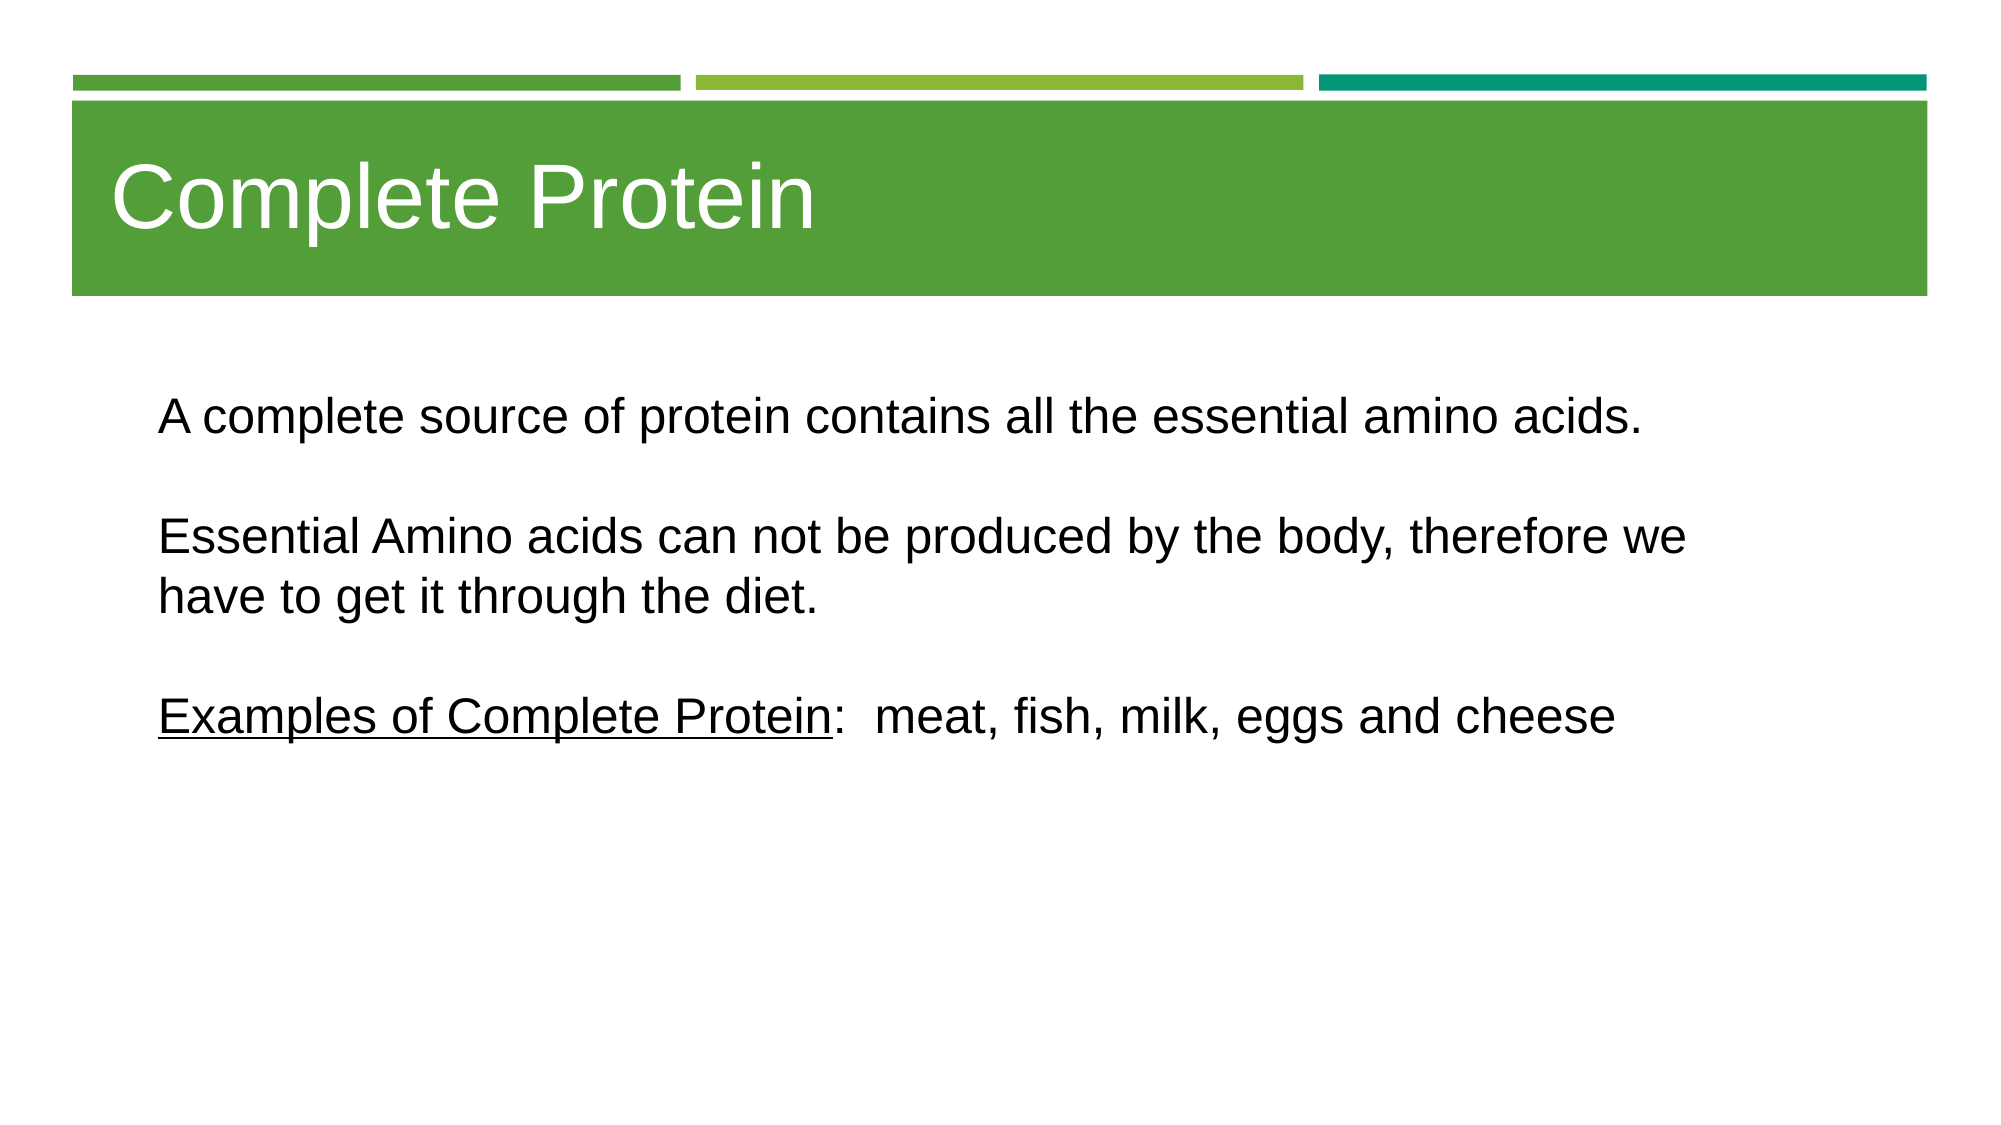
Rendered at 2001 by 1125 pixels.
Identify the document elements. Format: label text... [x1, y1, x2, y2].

list A complete source of protein contains all the essential amino acids. Essential Amino acids can not be produced by the body, therefore we have to get it through the diet. Examples of Complete Protein: meat, fish, milk, eggs and cheese [143, 376, 1824, 962]
title Complete Protein [95, 129, 1905, 282]
